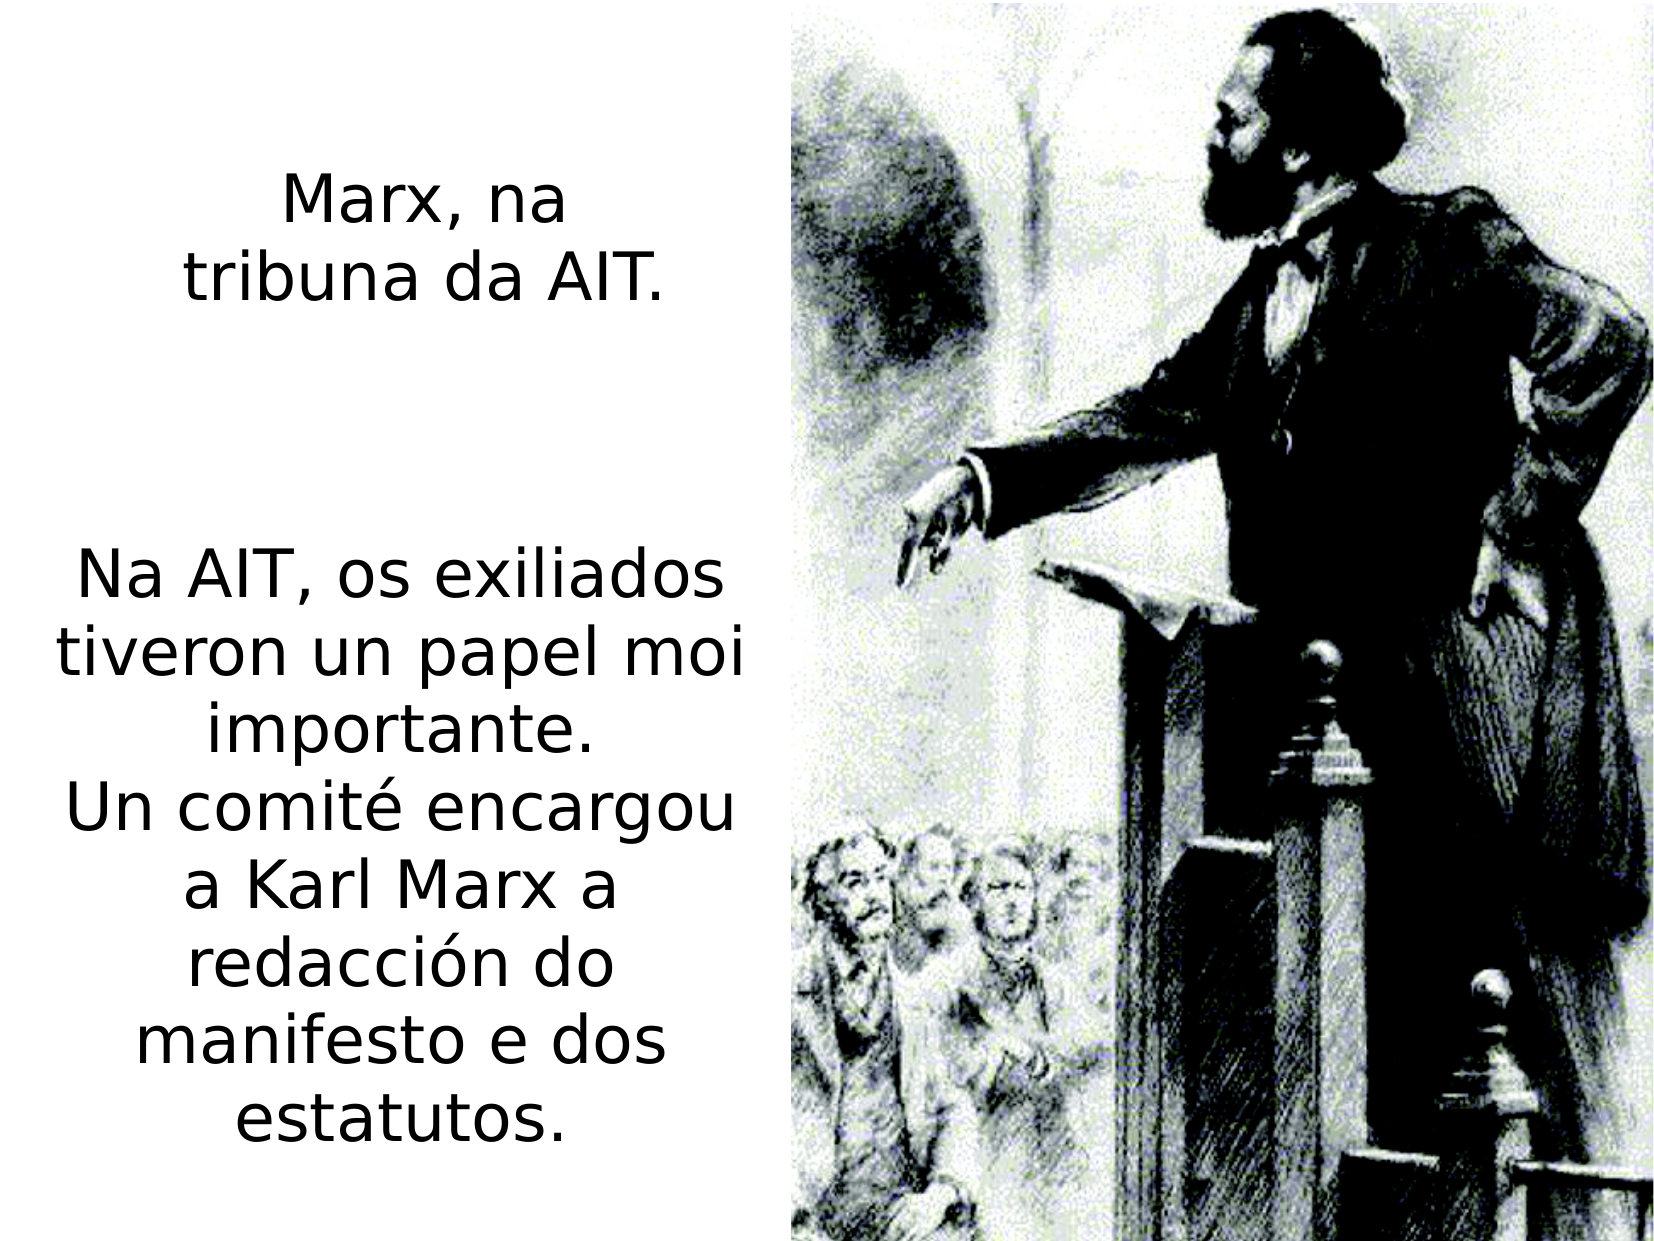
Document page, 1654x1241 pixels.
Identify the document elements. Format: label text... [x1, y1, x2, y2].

text_box Marx, na tribuna da AIT. [165, 82, 686, 394]
picture [791, 3, 1654, 1241]
text_box Na AIT, os exiliados tiveron un papel moi importante. Un comité encargou a Karl Marx a redacción do manifesto e dos estatutos. [35, 535, 768, 1158]
